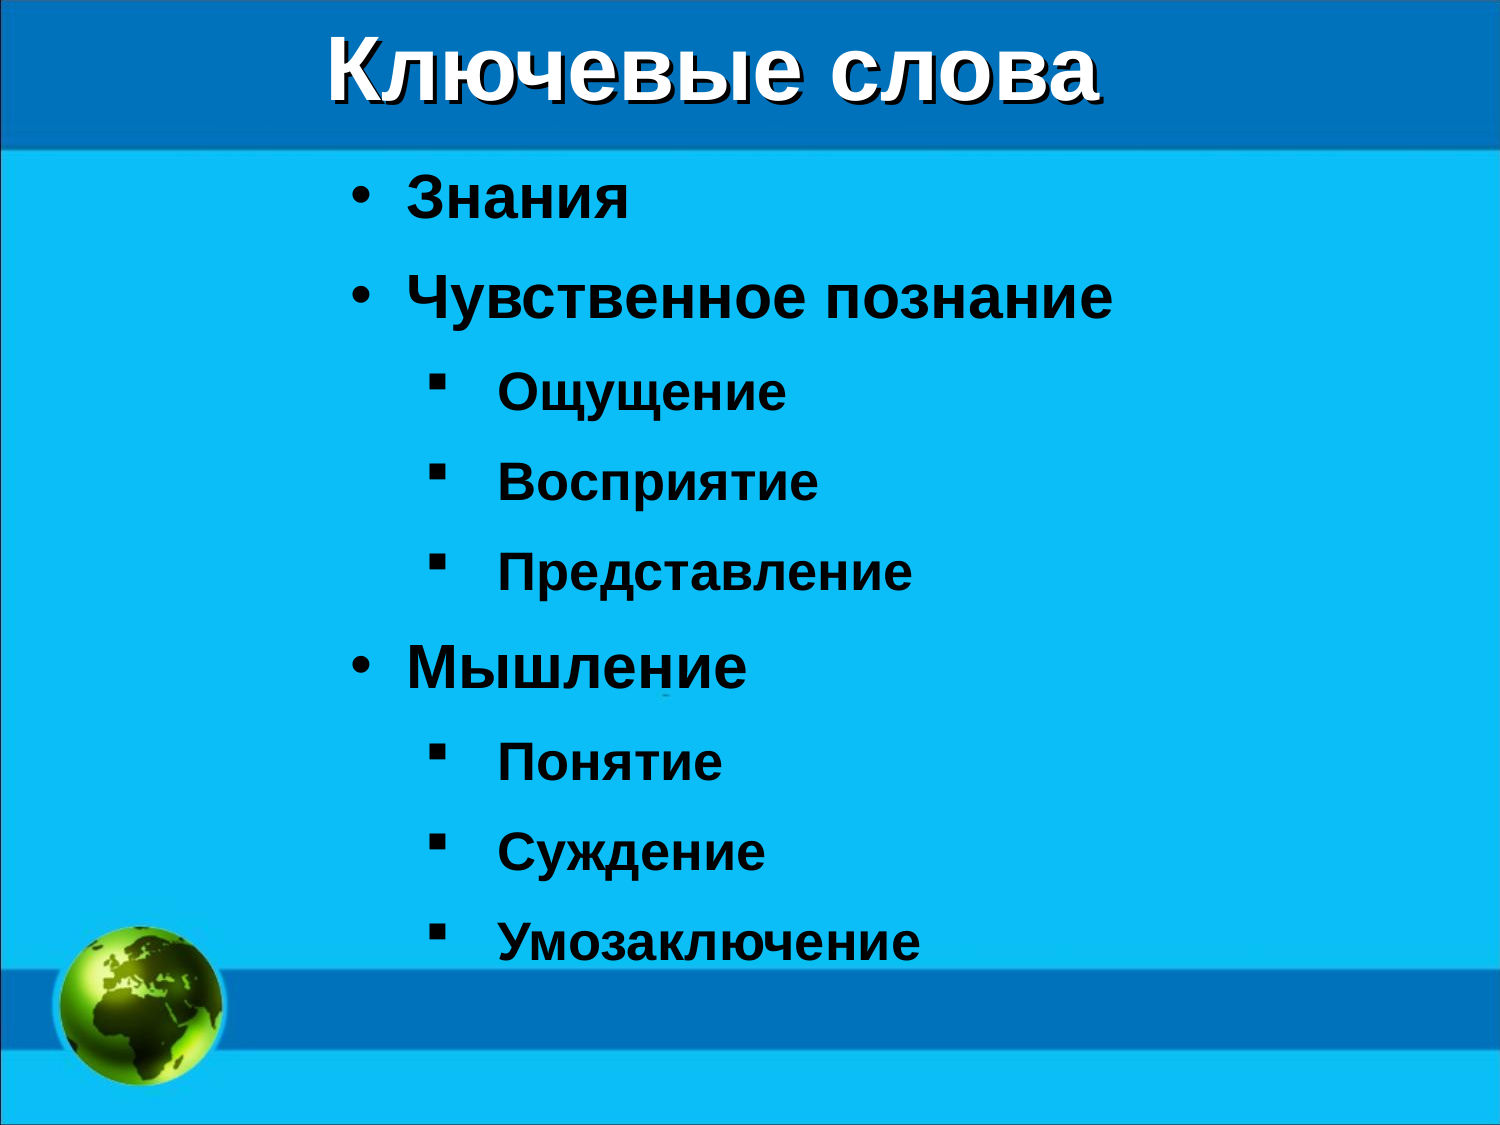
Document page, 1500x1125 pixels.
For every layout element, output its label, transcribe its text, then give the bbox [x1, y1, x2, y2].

picture [219, 971, 1500, 1049]
picture [0, 0, 1500, 1125]
title Ключевые слова [0, 11, 1426, 116]
picture [58, 923, 225, 1087]
list Знания Чувственное познание Ощущение Восприятие Представление Мышление Понятие Суждение Умозаключение [335, 148, 1196, 982]
